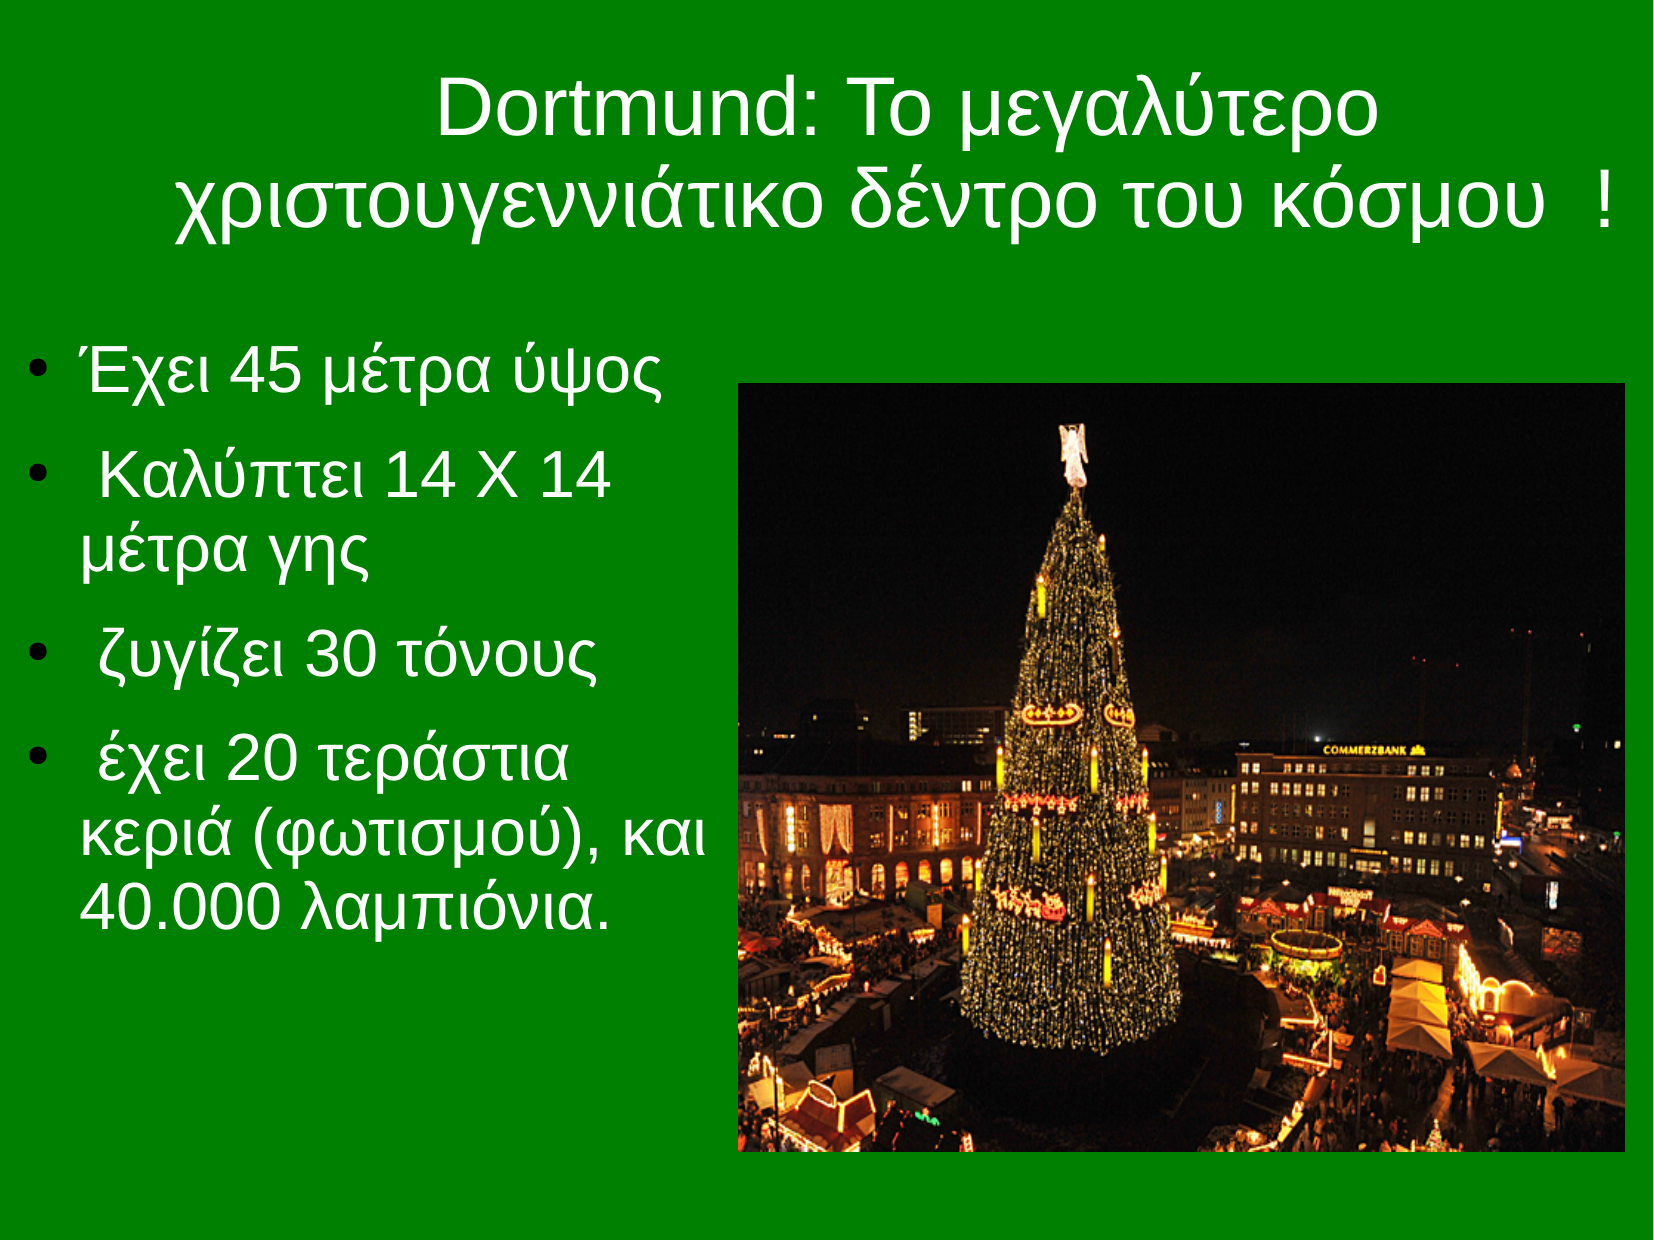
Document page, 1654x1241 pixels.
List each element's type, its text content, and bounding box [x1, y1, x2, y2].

title Dortmund: Το μεγαλύτερο χριστουγεννιάτικο δέντρο του κόσμου ! [118, 59, 1654, 246]
list Έχει 45 μέτρα ύψος Καλύπτει 14 Χ 14 μέτρα γης ζυγίζει 30 τόνους έχει 20 τεράστια κεριά (φωτισμού), και 40.000 λαμπιόνια. [8, 256, 709, 1070]
picture [738, 383, 1625, 1152]
